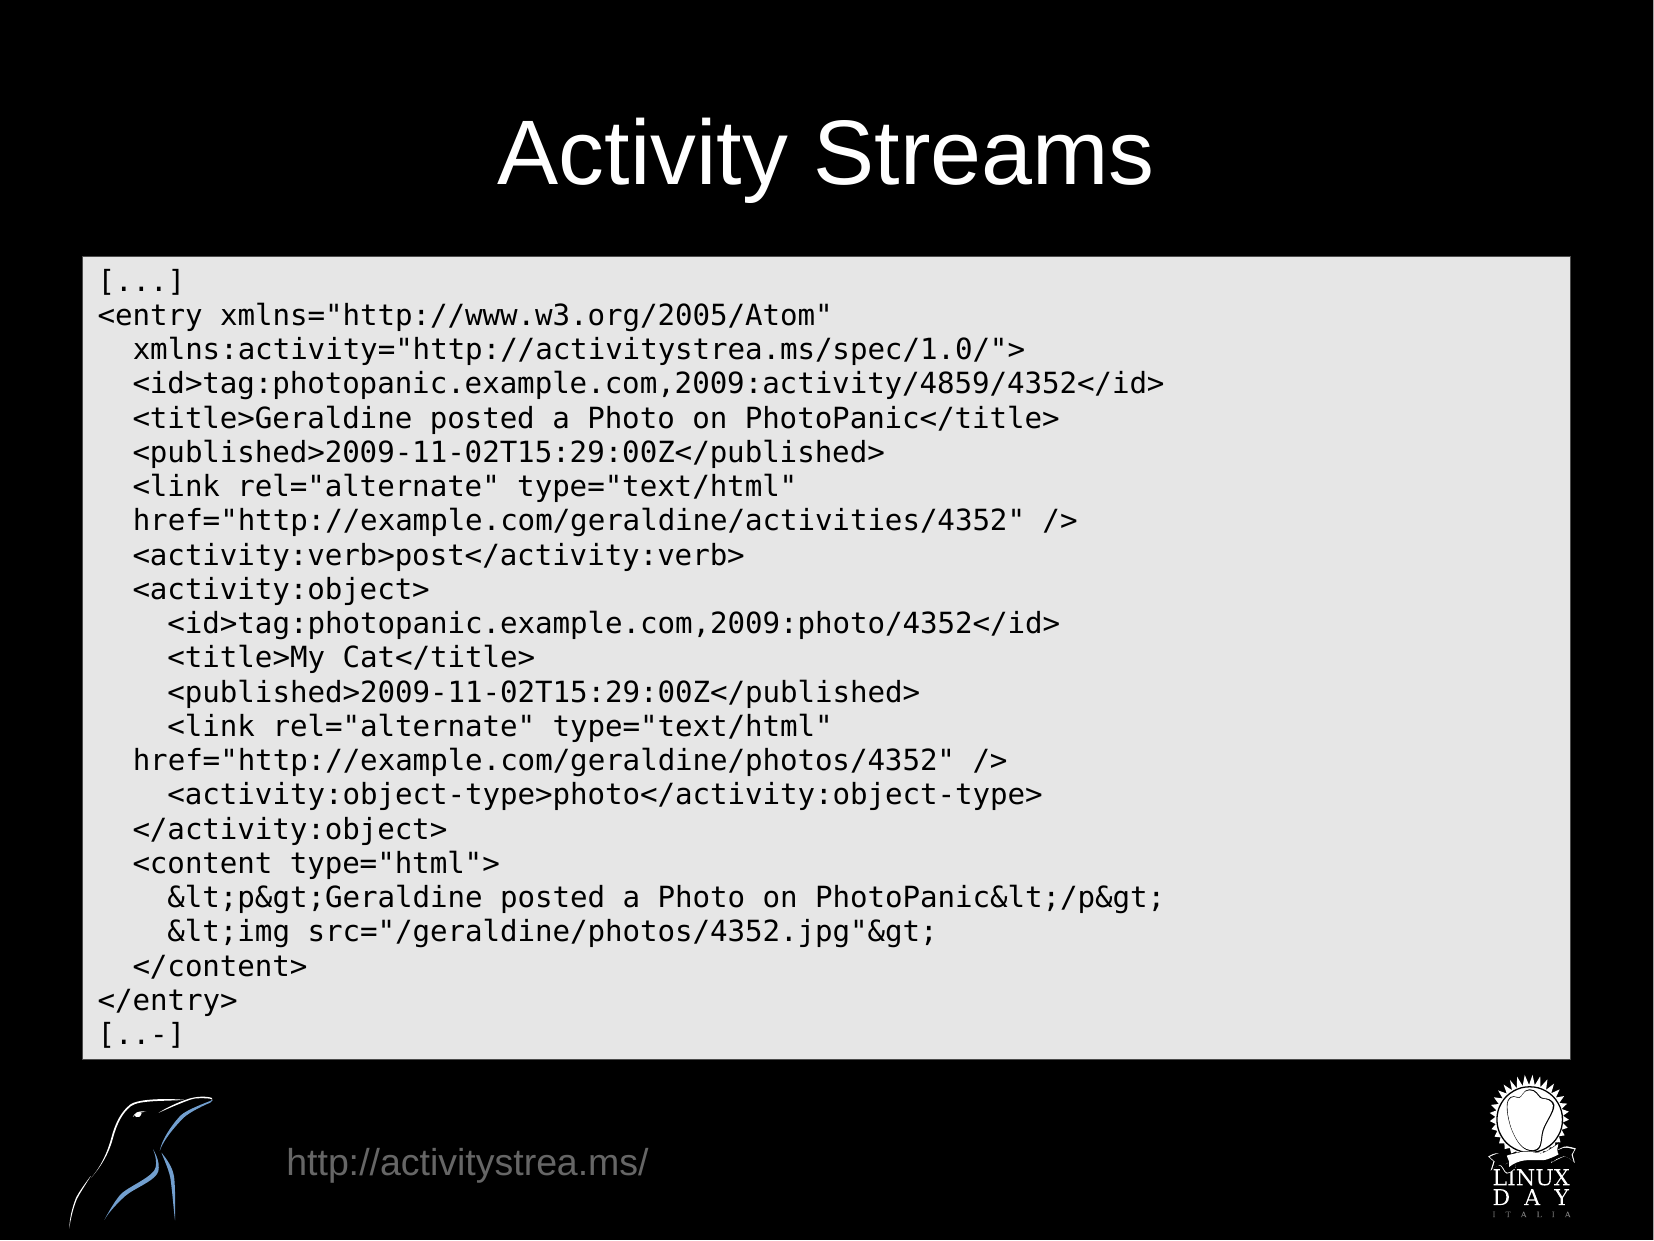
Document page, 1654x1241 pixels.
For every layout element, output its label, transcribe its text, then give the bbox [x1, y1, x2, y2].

text_box http://activitystrea.ms/ [271, 1133, 1441, 1191]
text_box [...] <entry xmlns="http://www.w3.org/2005/Atom" xmlns:activity="http://activitystrea.ms/spec/1.0/"> <id>tag:photopanic.example.com,2009:activity/4859/4352</id> <title>Geraldine posted a Photo on PhotoPanic</title> <published>2009-11-02T15:29:00Z</published> <link rel="alternate" type="text/html" href="http://example.com/geraldine/activities/4352" /> <activity:verb>post</activity:verb> <activity:object> <id>tag:photopanic.example.com,2009:photo/4352</id> <title>My Cat</title> <published>2009-11-02T15:29:00Z</published> <link rel="alternate" type="text/html" href="http://example.com/geraldine/photos/4352" /> <activity:object-type>photo</activity:object-type> </activity:object> <content type="html"> &lt;p&gt;Geraldine posted a Photo on PhotoPanic&lt;/p&gt; &lt;img src="/geraldine/photos/4352.jpg"&gt; </content> </entry> [..-] [82, 256, 1571, 1060]
title Activity Streams [82, 49, 1571, 256]
